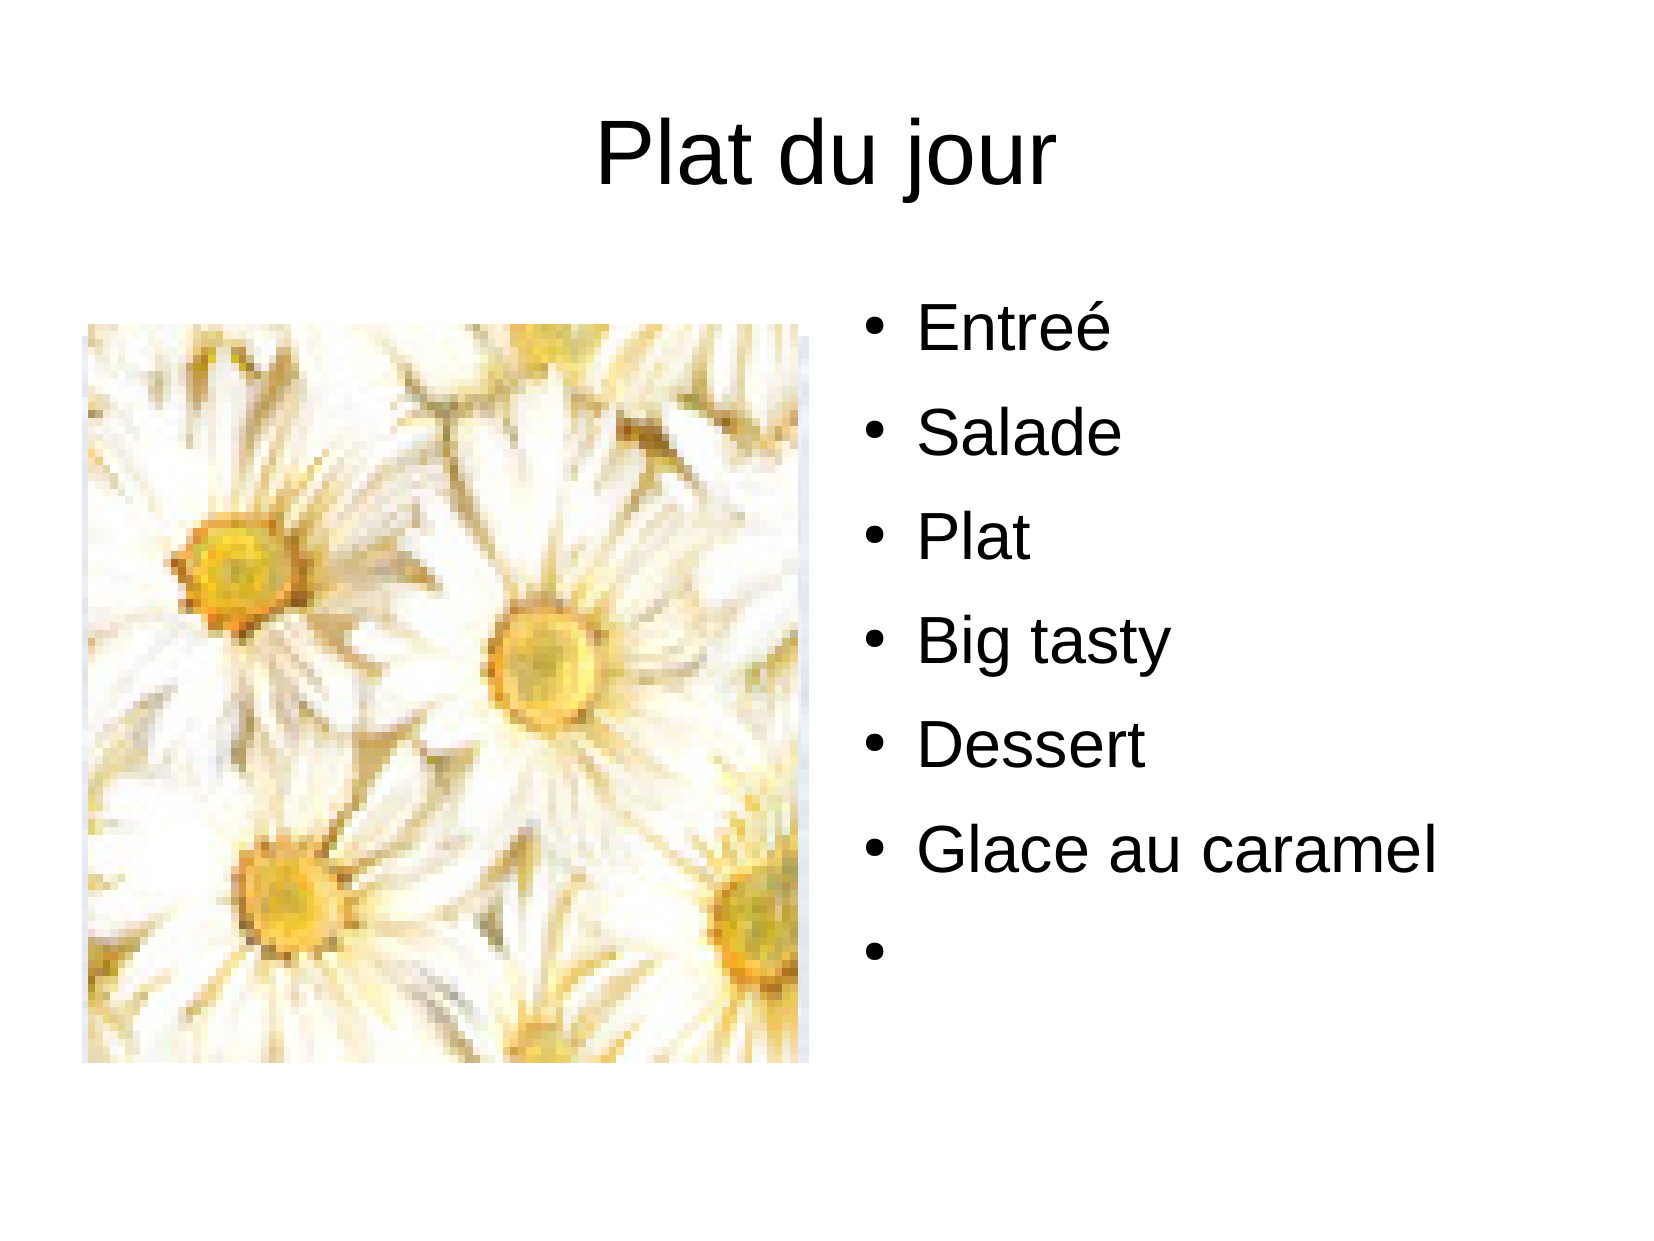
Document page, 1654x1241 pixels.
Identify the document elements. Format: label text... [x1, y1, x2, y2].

picture [82, 324, 809, 1063]
list Entreé Salade Plat Big tasty Dessert Glace au caramel [845, 290, 1572, 1094]
title Plat du jour [82, 56, 1571, 250]
